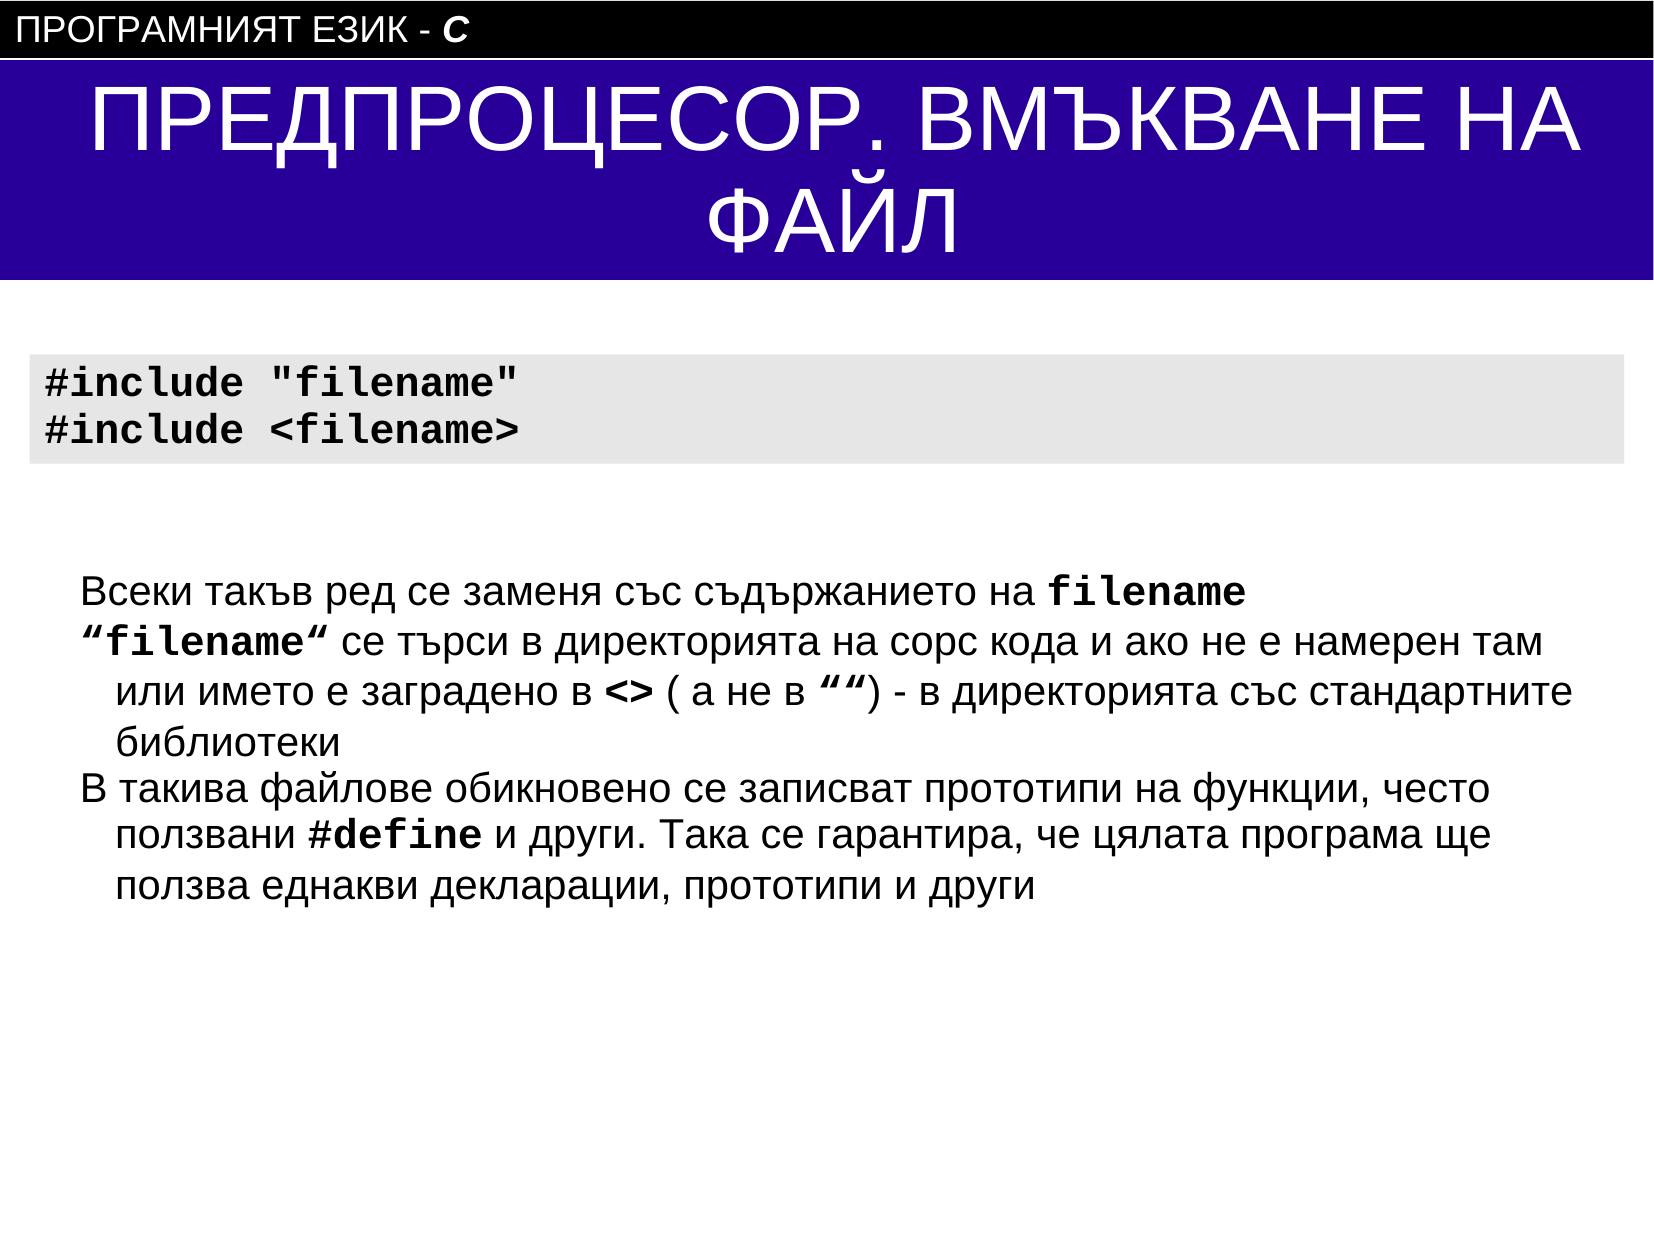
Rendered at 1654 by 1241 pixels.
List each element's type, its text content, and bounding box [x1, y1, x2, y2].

text_box ПРОГРАМНИЯT ЕЗИК - С [0, 0, 1654, 58]
text_box Всеки такъв ред се заменя със съдържанието на filename “filename“ се търси в директорията на сорс кода и ако не е намерен там или името е заградено в <> ( а не в ““) - в директорията със стандартните библиотеки В такива файлове обикновено се записват прототипи на функции, често ползвани #define и други. Така се гарантира, че цялата програма ще ползва еднакви декларации, прототипи и други [29, 559, 1625, 916]
text_box #include "filename" #include <filename> [29, 354, 1625, 464]
text_box ПРЕДПРОЦЕСОР. ВМЪКВАНЕ НА ФАЙЛ [0, 60, 1654, 280]
